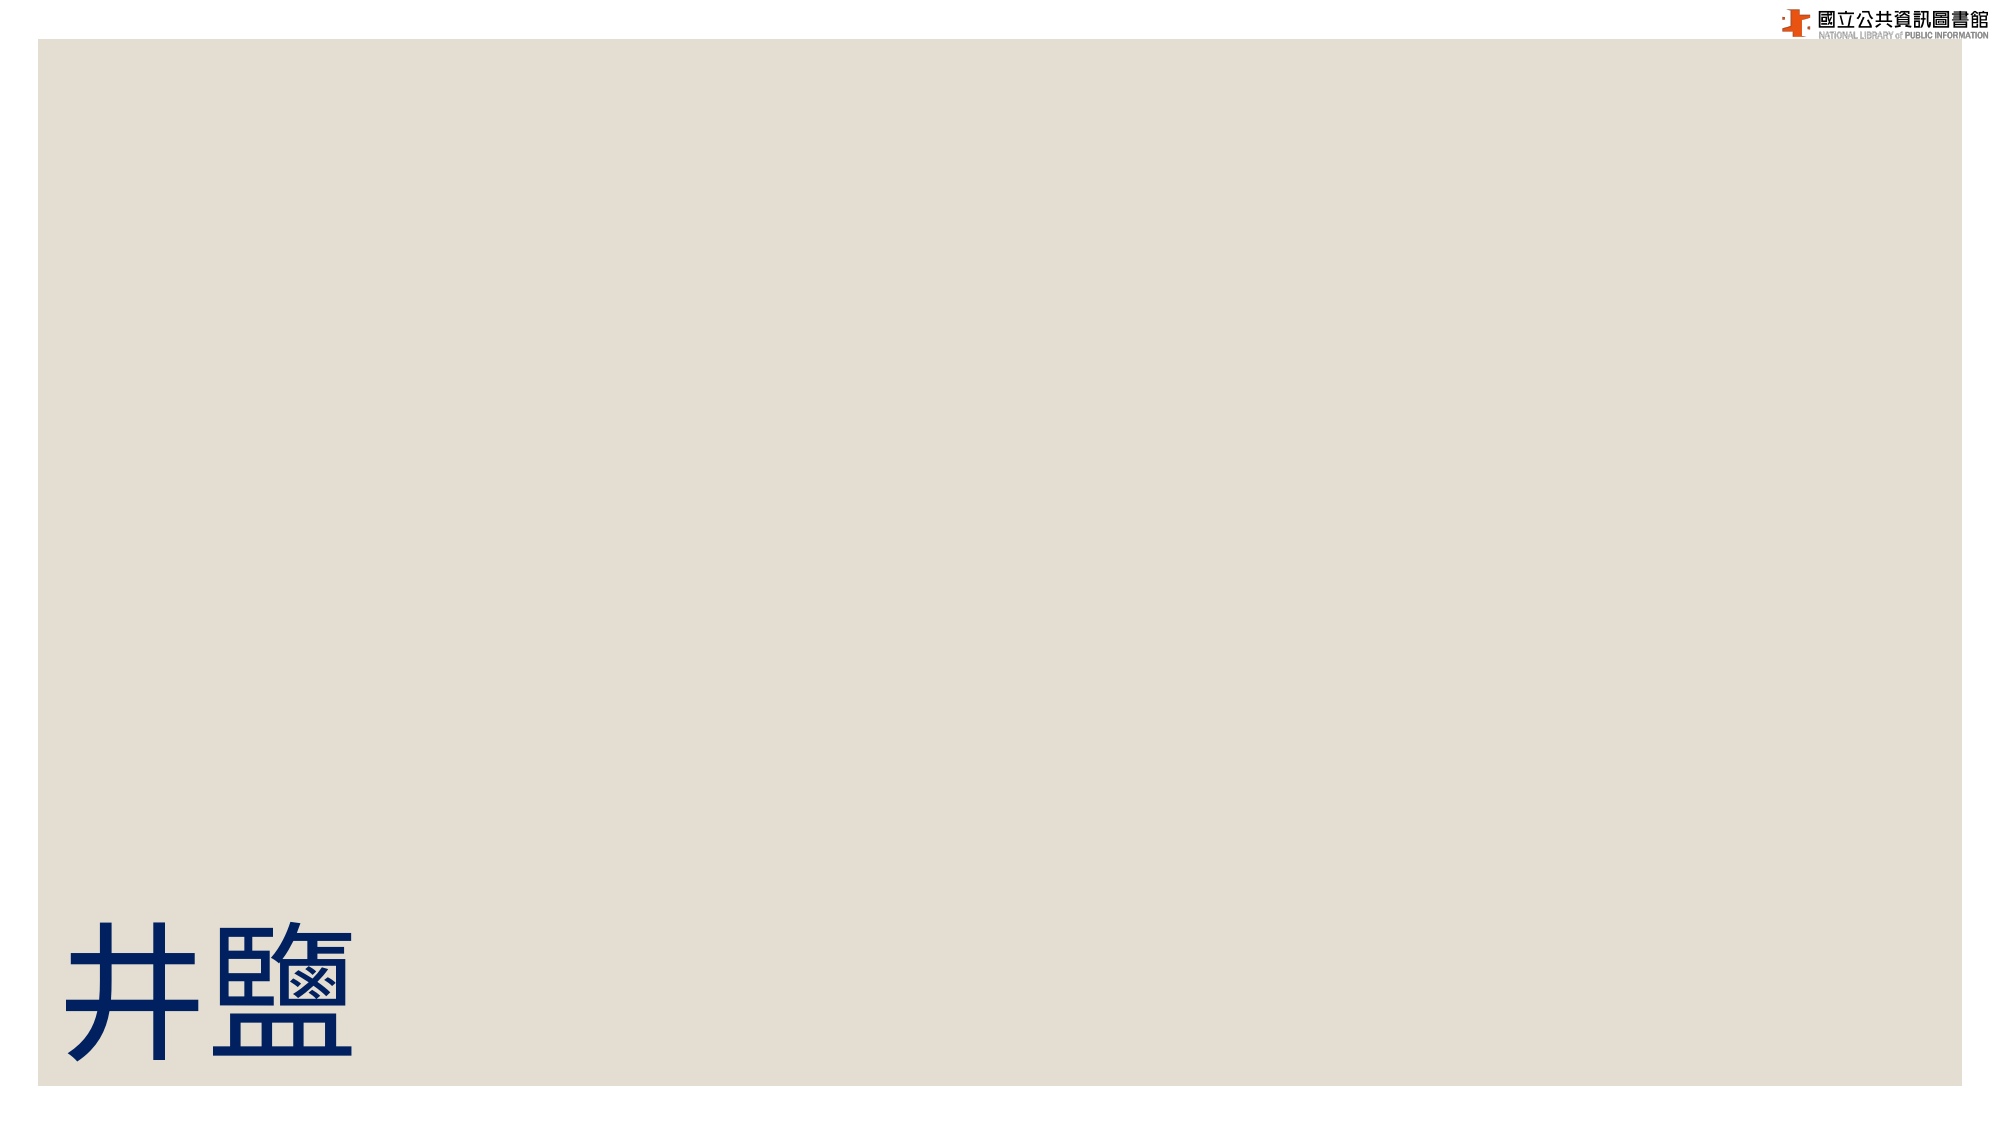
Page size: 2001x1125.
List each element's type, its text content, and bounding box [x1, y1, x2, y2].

text_box 井鹽 [42, 891, 372, 1086]
